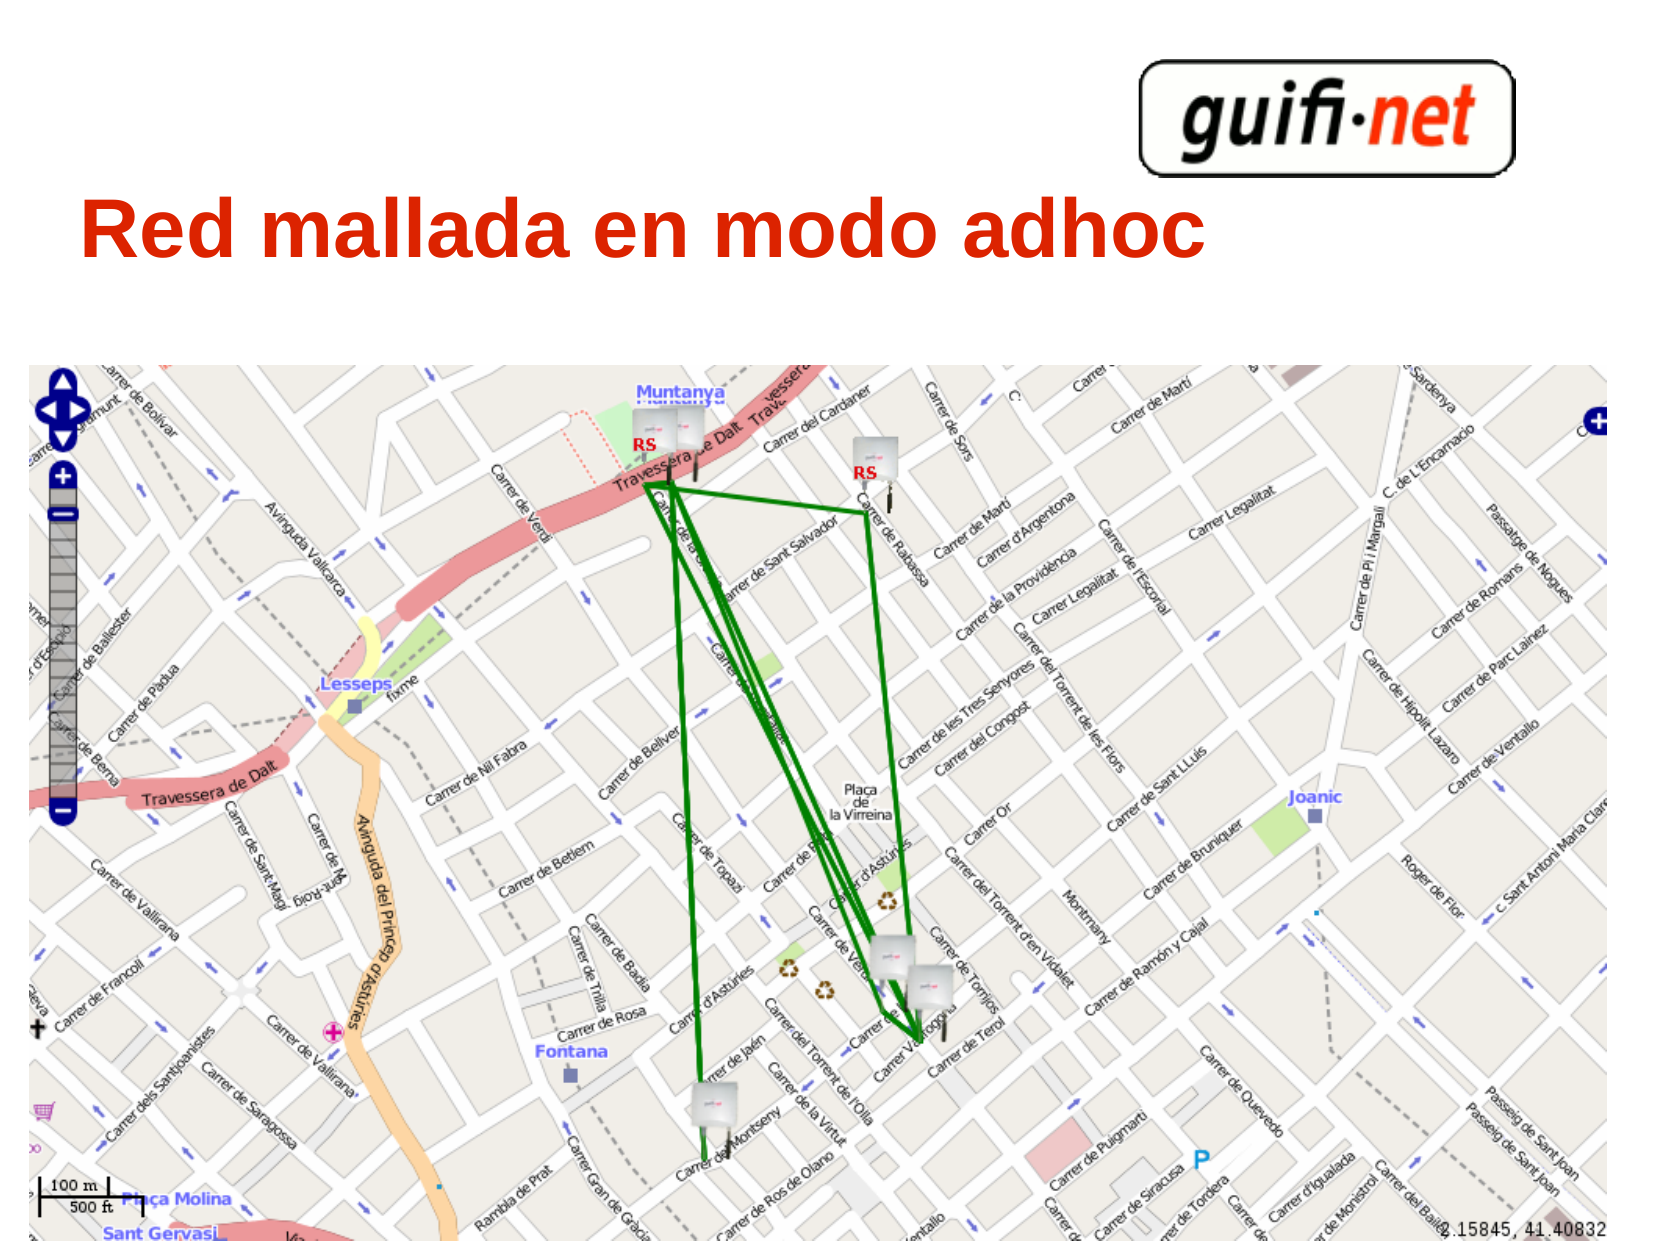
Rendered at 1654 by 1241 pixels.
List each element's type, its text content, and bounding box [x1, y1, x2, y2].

picture [29, 365, 1654, 1241]
picture [1137, 59, 1516, 178]
title Red mallada en modo adhoc [0, 132, 1270, 325]
